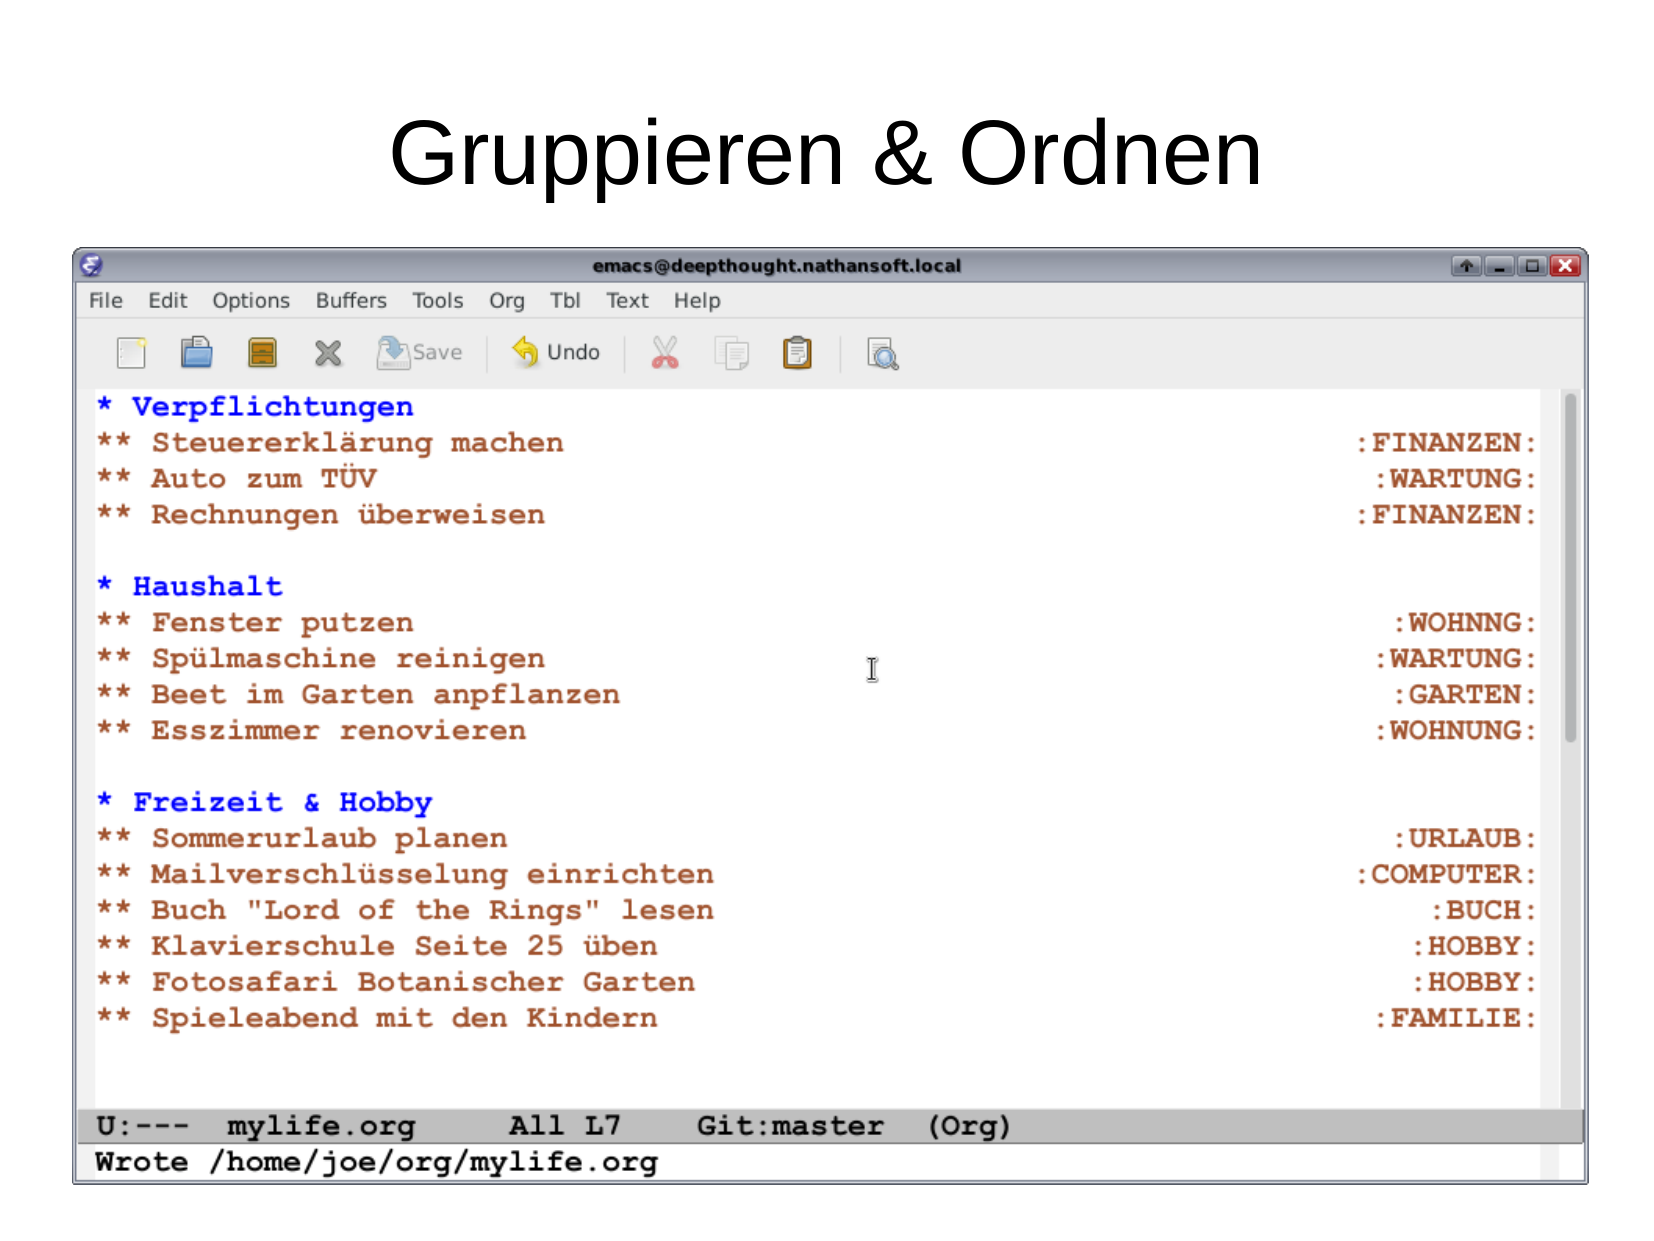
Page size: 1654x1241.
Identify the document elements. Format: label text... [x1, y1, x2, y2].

picture [72, 247, 1589, 1185]
title Gruppieren & Ordnen [82, 49, 1571, 247]
